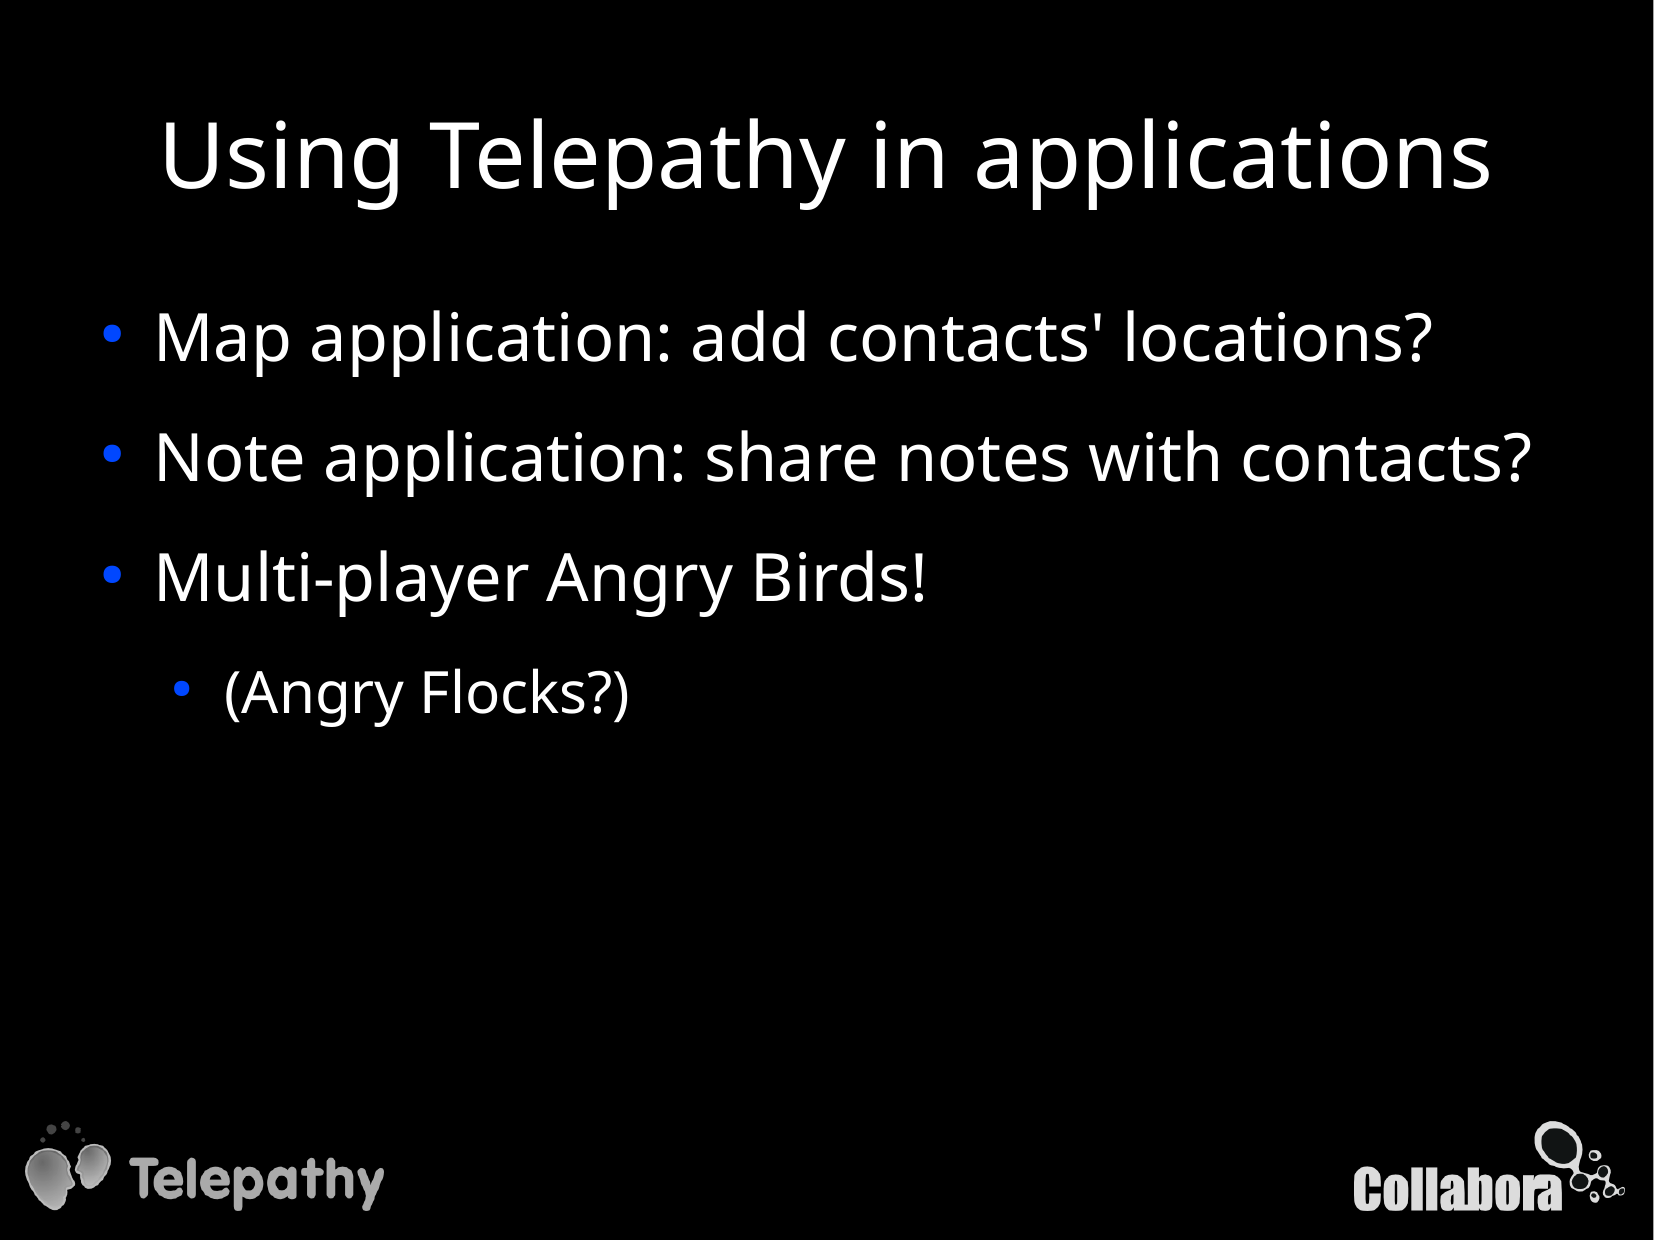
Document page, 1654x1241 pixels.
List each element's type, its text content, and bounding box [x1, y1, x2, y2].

picture [1354, 1121, 1625, 1211]
list Map application: add contacts' locations? Note application: share notes with contacts? Multi-player Angry Birds! (Angry Flocks?) [82, 290, 1571, 1109]
title Using Telepathy in applications [82, 56, 1571, 250]
picture [25, 1121, 384, 1211]
